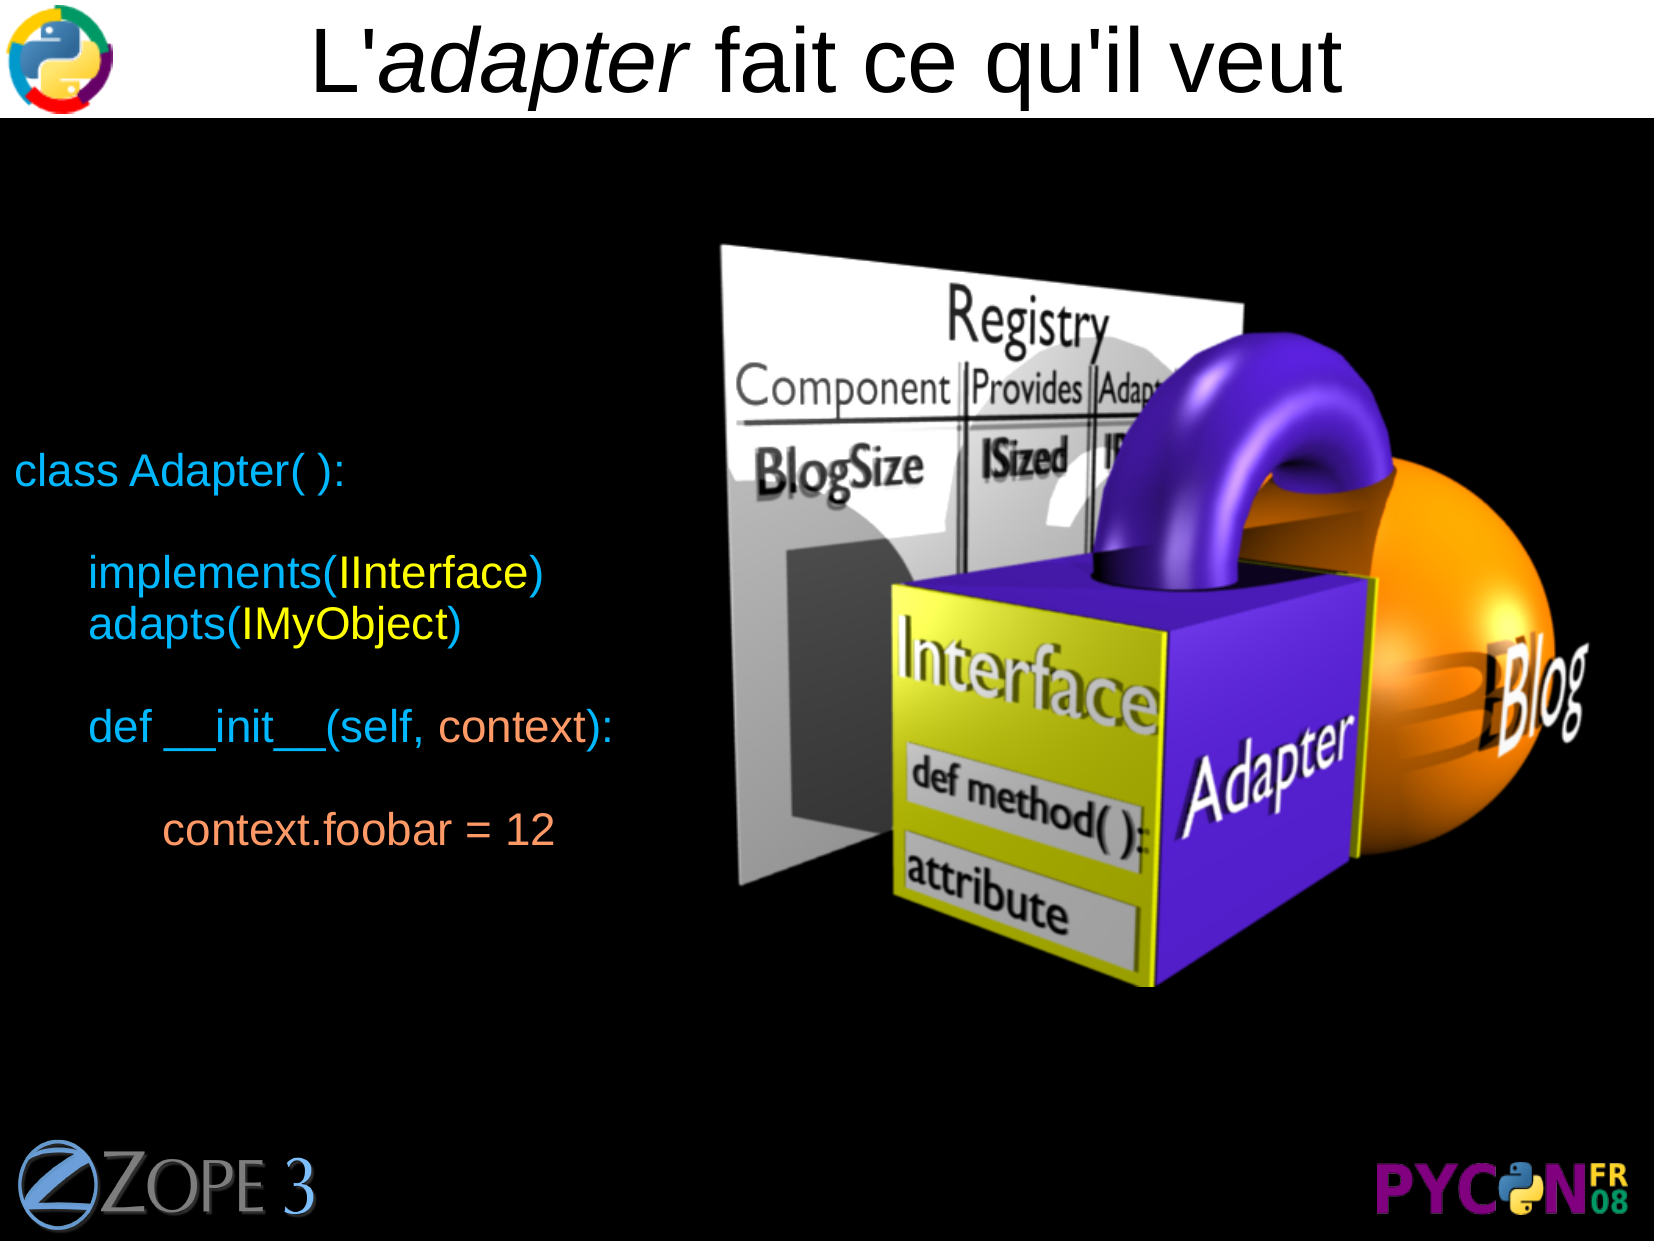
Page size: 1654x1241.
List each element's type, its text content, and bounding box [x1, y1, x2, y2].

picture [1377, 1162, 1628, 1215]
text_box class Adapter( ): implements(IInterface) adapts(IMyObject) def __init__(self, context): context.foobar = 12 [0, 437, 1241, 965]
picture [6, 5, 82, 114]
title L'adapter fait ce qu'il veut [82, 3, 1571, 119]
picture [649, 236, 1650, 987]
